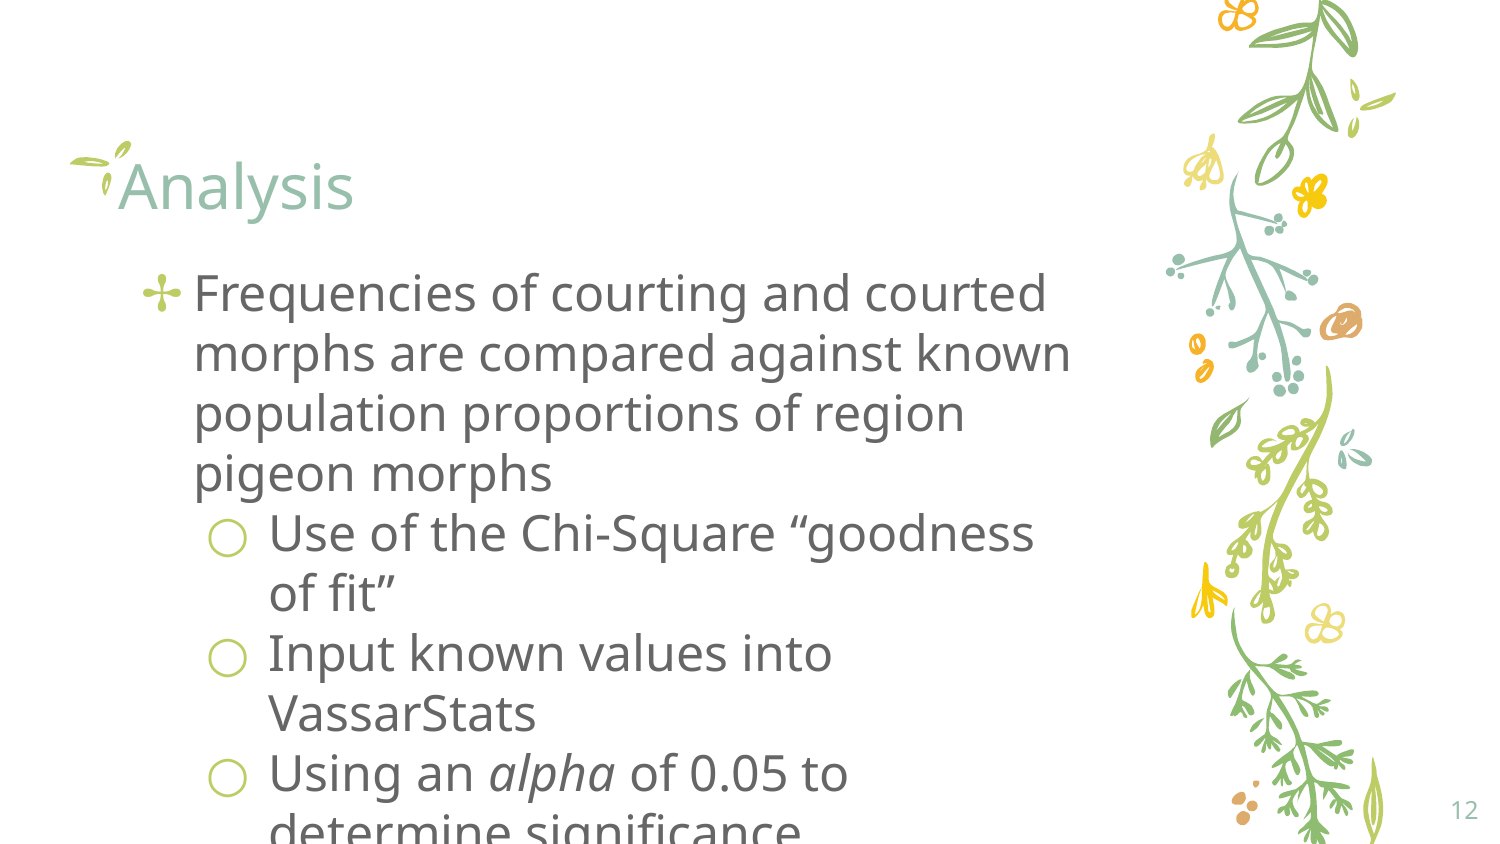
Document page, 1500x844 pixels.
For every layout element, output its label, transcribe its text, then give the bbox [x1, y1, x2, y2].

list Frequencies of courting and courted morphs are compared against known population proportions of region pigeon morphs Use of the Chi-Square “goodness of fit” Input known values into VassarStats Using an alpha of 0.05 to determine significance [103, 246, 1089, 781]
slide_number <number> [1403, 779, 1494, 844]
title Analysis [103, 96, 1089, 237]
